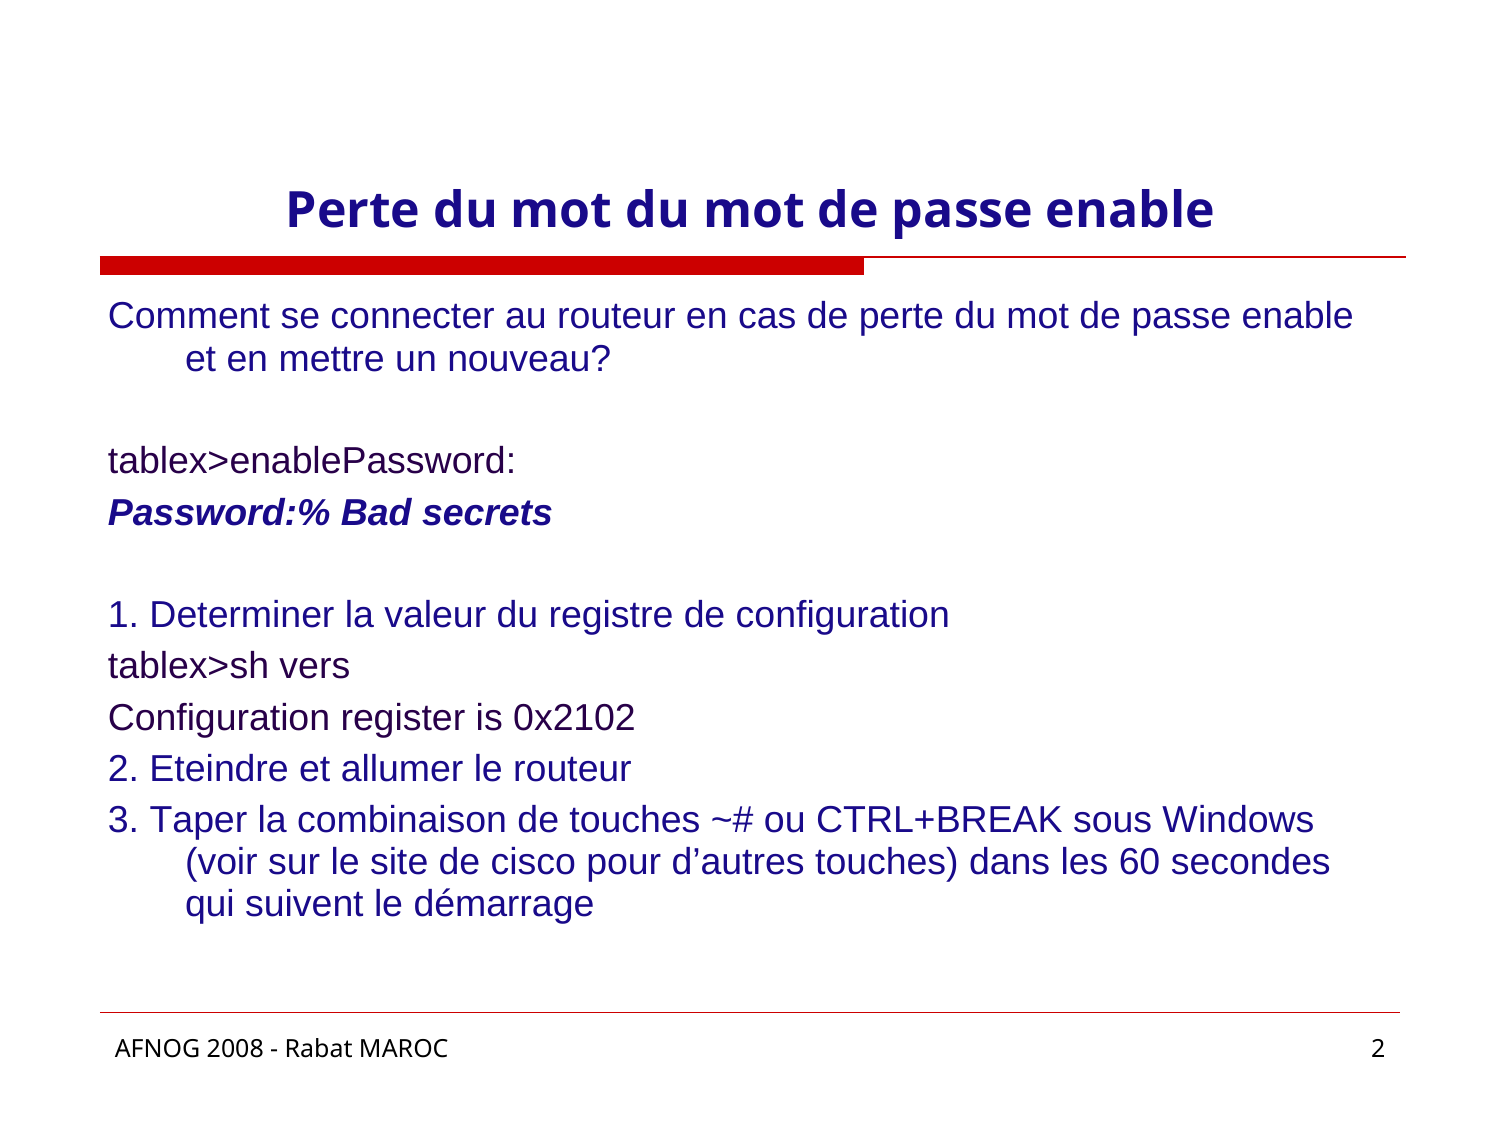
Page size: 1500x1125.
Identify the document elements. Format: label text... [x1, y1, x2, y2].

text_box AFNOG 2008 - Rabat MAROC [99, 1024, 516, 1103]
list Comment se connecter au routeur en cas de perte du mot de passe enable et en mettre un nouveau? tablex>enablePassword: Password:% Bad secrets 1. Determiner la valeur du registre de configuration tablex>sh vers Configuration register is 0x2102 2. Eteindre et allumer le routeur 3. Taper la combinaison de touches ~# ou CTRL+BREAK sous Windows (voir sur le site de cisco pour d’autres touches) dans les 60 secondes qui suivent le démarrage [92, 287, 1406, 988]
text_box 7 [1074, 1024, 1401, 1103]
title Perte du mot du mot de passe enable [94, 49, 1407, 250]
